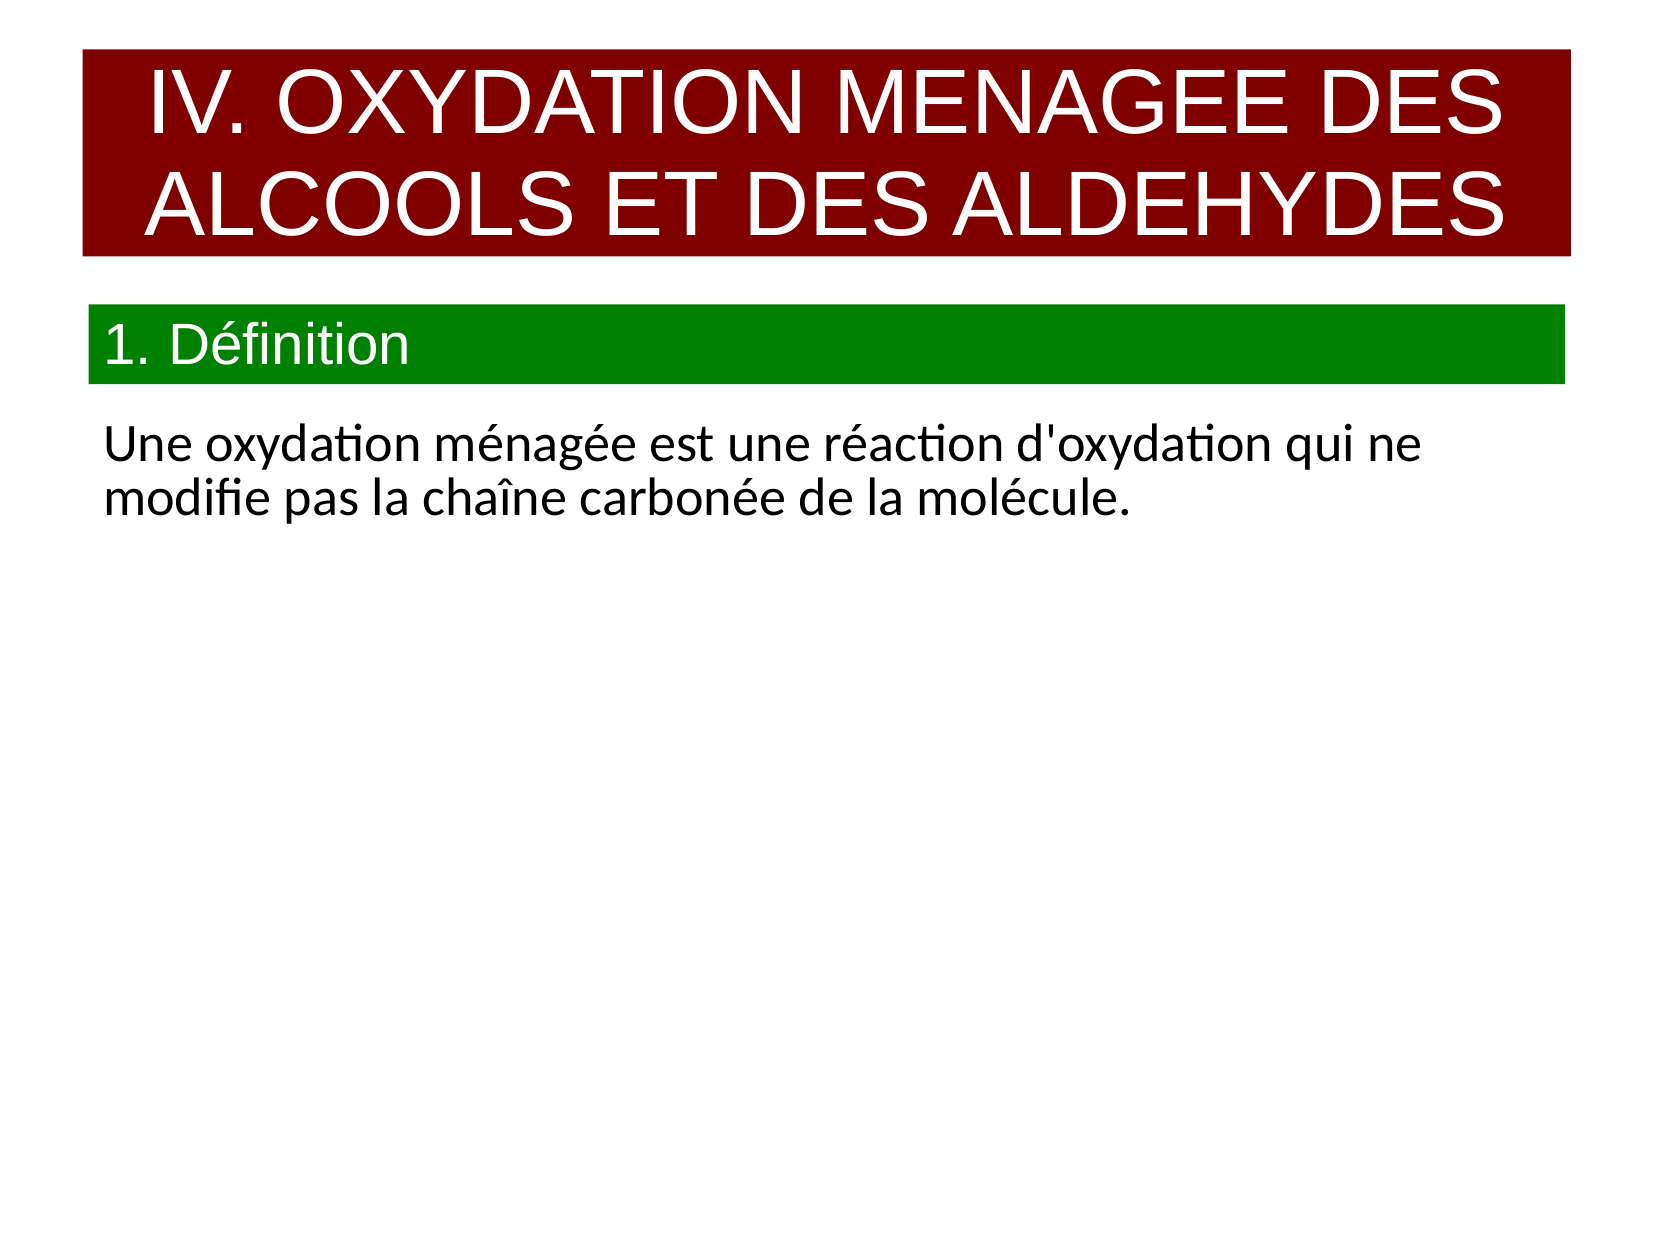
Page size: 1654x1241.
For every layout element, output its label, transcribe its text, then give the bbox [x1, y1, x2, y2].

text_box Une oxydation ménagée est une réaction d'oxydation qui ne modifie pas la chaîne carbonée de la molécule. [88, 413, 1536, 1093]
title IV. OXYDATION MENAGEE DES ALCOOLS ET DES ALDEHYDES [82, 49, 1571, 257]
text_box 1. Définition [88, 304, 1565, 384]
